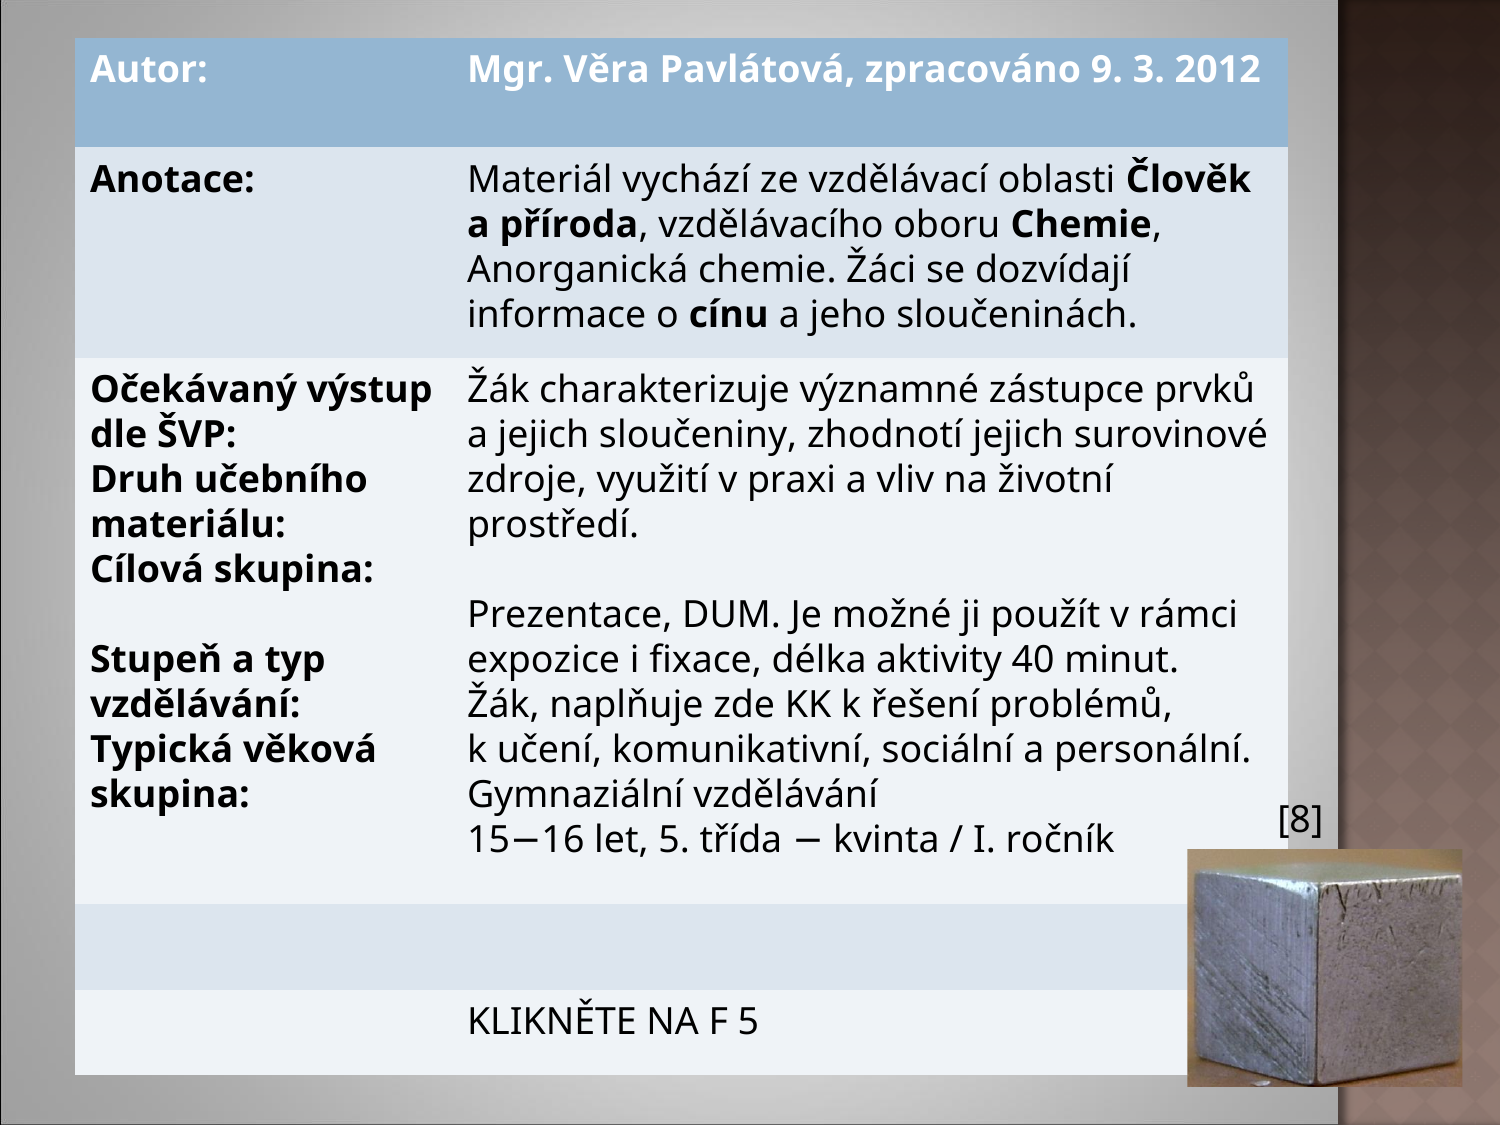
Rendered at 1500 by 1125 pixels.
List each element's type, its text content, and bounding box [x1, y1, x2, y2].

text_box [8] [1262, 787, 1379, 893]
table_cell Anotace: [75, 147, 452, 358]
table_cell [452, 904, 1187, 990]
table_header Autor: [75, 38, 452, 147]
table_cell Žák charakterizuje významné zástupce prvků a jejich sloučeniny, zhodnotí jejich surovinové zdroje, využití v praxi a vliv na životní prostředí. Prezentace, DUM. Je možné ji použít v rámci expozice i fixace, délka aktivity 40 minut. Žák, naplňuje zde KK k řešení problémů, k učení, komunikativní, sociální a personální. Gymnaziální vzdělávání 15−16 let, 5. třída − kvinta / I. ročník [452, 358, 1288, 904]
picture [0, 0, 1500, 1125]
table_cell Očekávaný výstup dle ŠVP: Druh učebního materiálu: Cílová skupina: Stupeň a typ vzdělávání: Typická věková skupina: [75, 358, 452, 904]
table_cell [75, 990, 452, 1075]
table_cell KLIKNĚTE NA F 5 [452, 990, 1187, 1075]
table_cell Materiál vychází ze vzdělávací oblasti Člověk a příroda, vzdělávacího oboru Chemie, Anorganická chemie. Žáci se dozvídají informace o cínu a jeho sloučeninách. [452, 147, 1288, 358]
table_header Mgr. Věra Pavlátová, zpracováno 9. 3. 2012 [452, 38, 1288, 147]
table_cell [75, 904, 452, 990]
